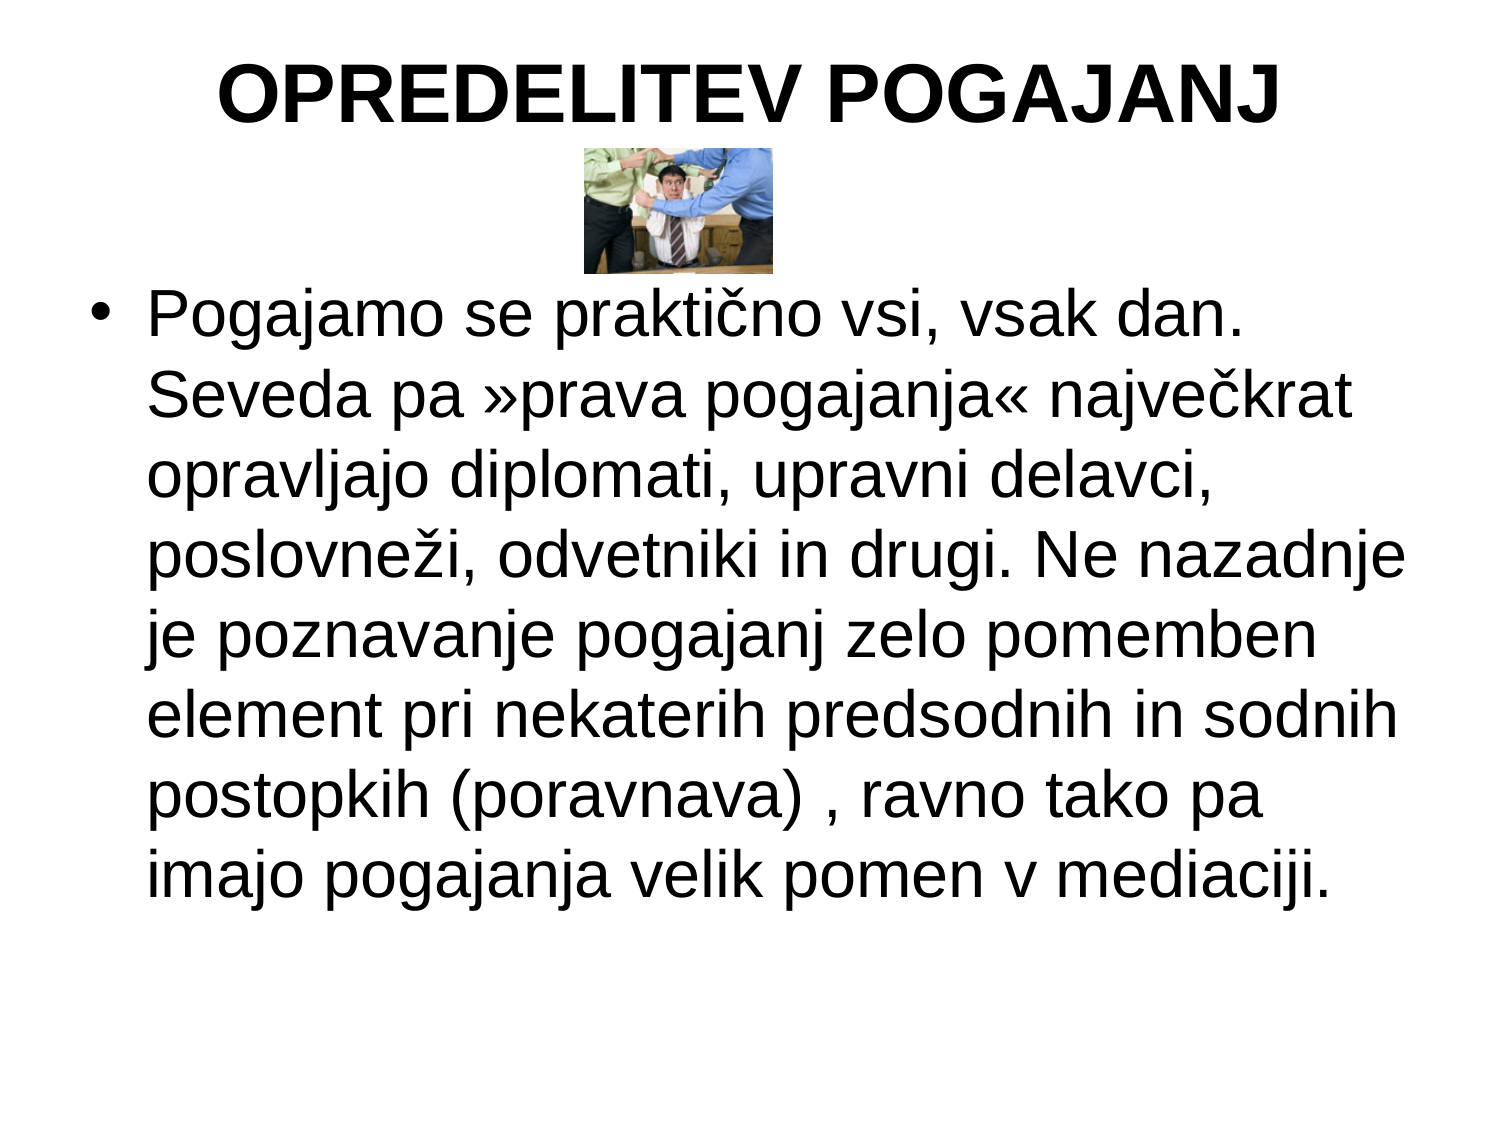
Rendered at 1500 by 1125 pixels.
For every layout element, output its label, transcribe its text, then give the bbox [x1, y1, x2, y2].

list Pogajamo se praktično vsi, vsak dan. Seveda pa »prava pogajanja« največkrat opravljajo diplomati, upravni delavci, poslovneži, odvetniki in drugi. Ne nazadnje je poznavanje pogajanj zelo pomemben element pri nekaterih predsodnih in sodnih postopkih (poravnava) , ravno tako pa imajo pogajanja velik pomen v mediaciji. [75, 262, 1426, 1006]
picture [584, 247, 773, 262]
title OPREDELITEV POGAJANJ [75, 31, 1426, 247]
